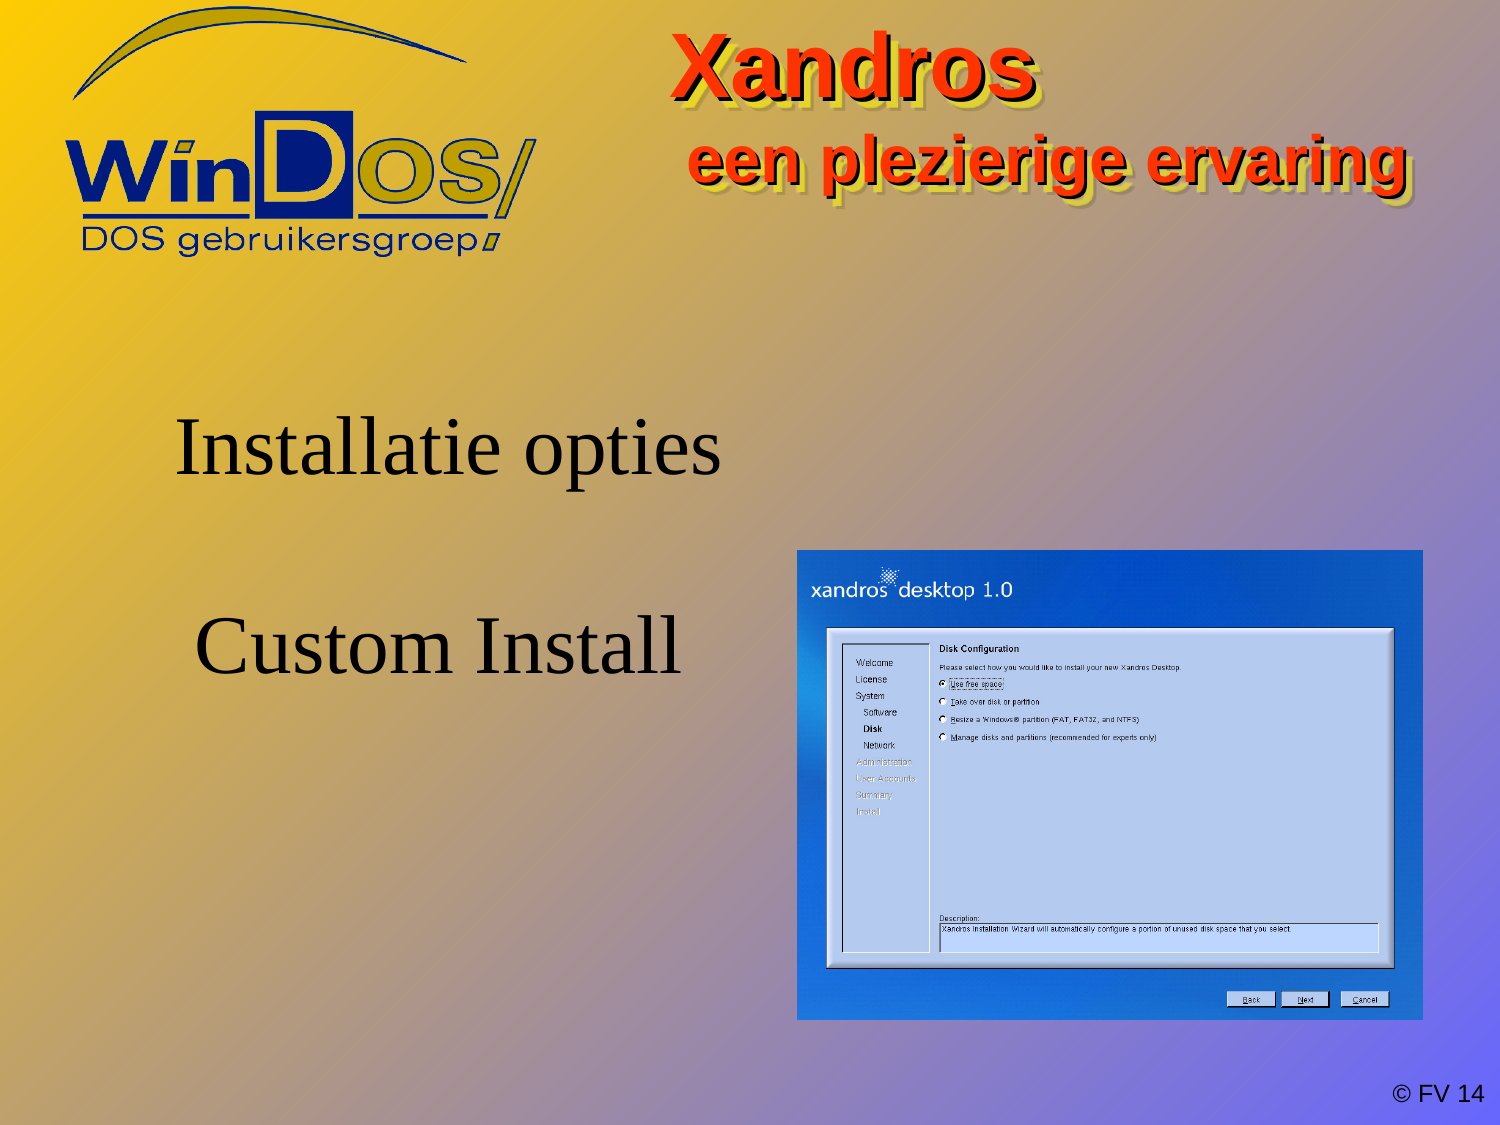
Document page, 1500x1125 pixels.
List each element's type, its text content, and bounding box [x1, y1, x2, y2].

text_box Installatie opties Custom Install [159, 385, 739, 701]
picture [65, 6, 537, 264]
text_box Xandros een plezierige ervaring [595, 0, 1500, 205]
picture [797, 550, 1423, 1020]
text_box © FV <getal> [1352, 1070, 1500, 1125]
